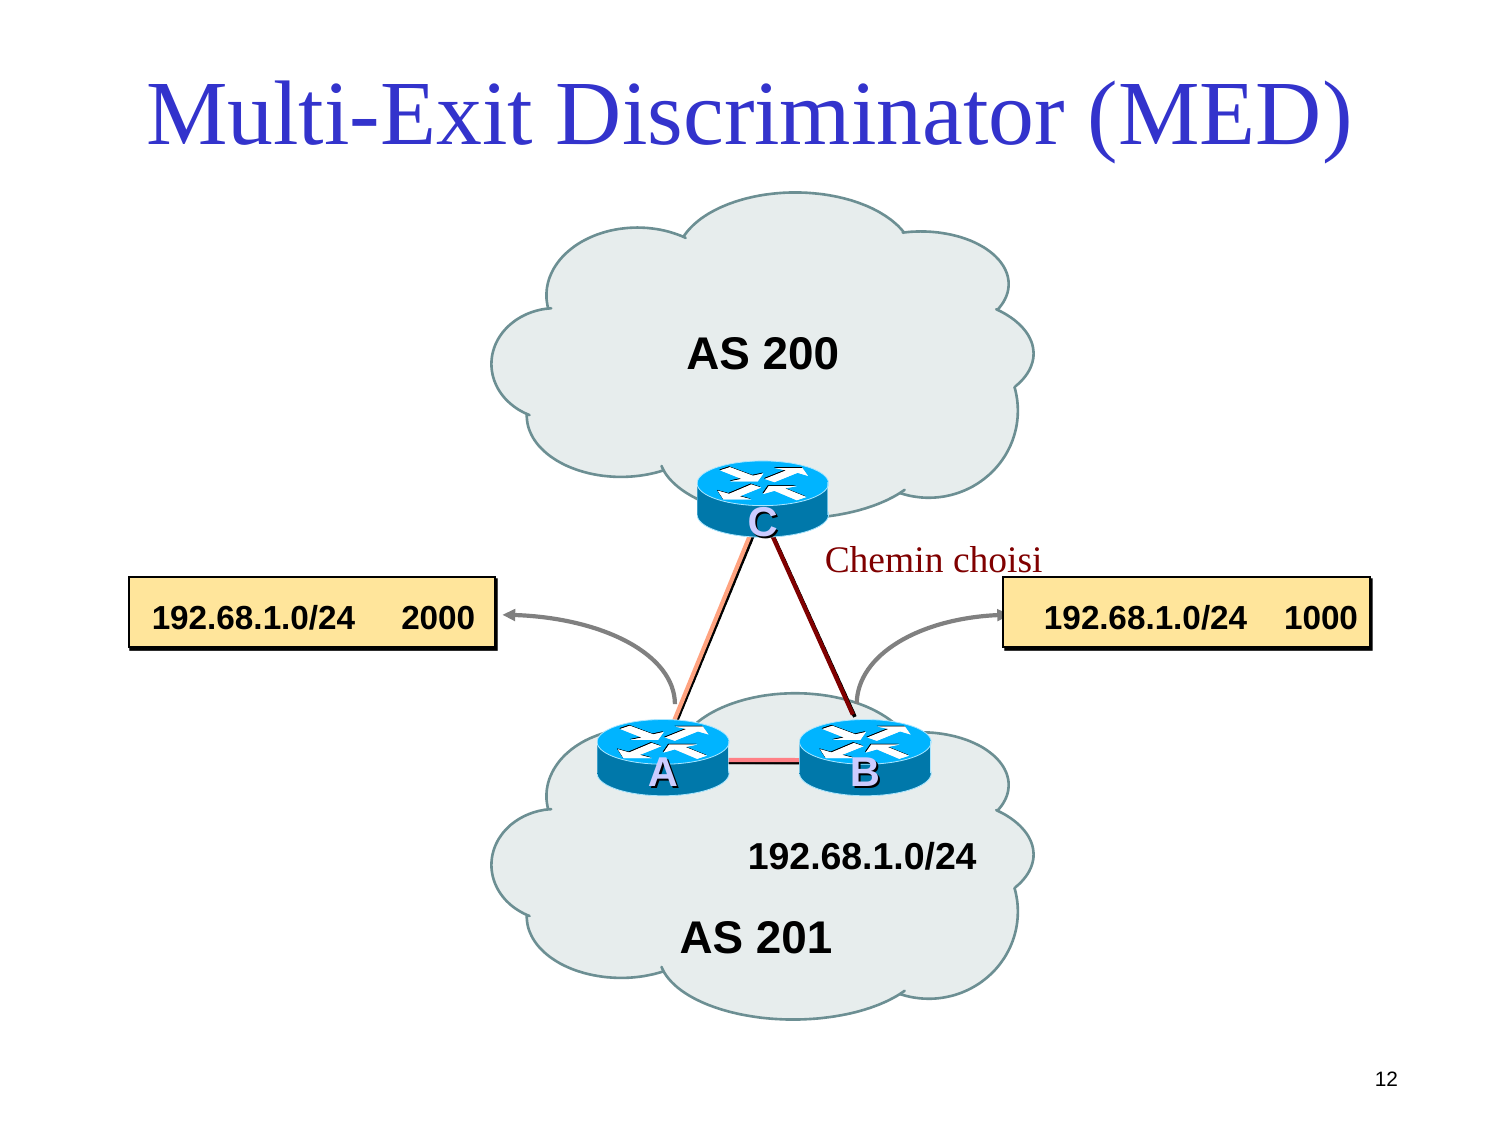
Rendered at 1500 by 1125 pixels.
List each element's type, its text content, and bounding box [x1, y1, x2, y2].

text_box C [747, 499, 778, 546]
text_box [1003, 577, 1370, 647]
picture [723, 468, 762, 481]
picture [720, 485, 758, 499]
text_box 192.68.1.0/24 2000 [134, 591, 493, 646]
picture [765, 486, 803, 499]
text_box B [850, 749, 881, 797]
text_box [128, 577, 495, 647]
picture [488, 690, 1039, 1025]
picture [488, 189, 1039, 540]
text_box 192.68.1.0/24 [731, 827, 994, 887]
text_box Chemin choisi [809, 531, 1058, 589]
text_box 192.68.1.0/24 1000 [1026, 591, 1376, 646]
title Multi-Exit Discriminator (MED)‏ [112, 24, 1388, 213]
text_box A [647, 749, 679, 797]
picture [767, 468, 805, 481]
text_box AS 201 [673, 912, 839, 965]
text_box AS 200 [680, 328, 846, 380]
picture [676, 690, 684, 703]
picture [778, 531, 809, 540]
